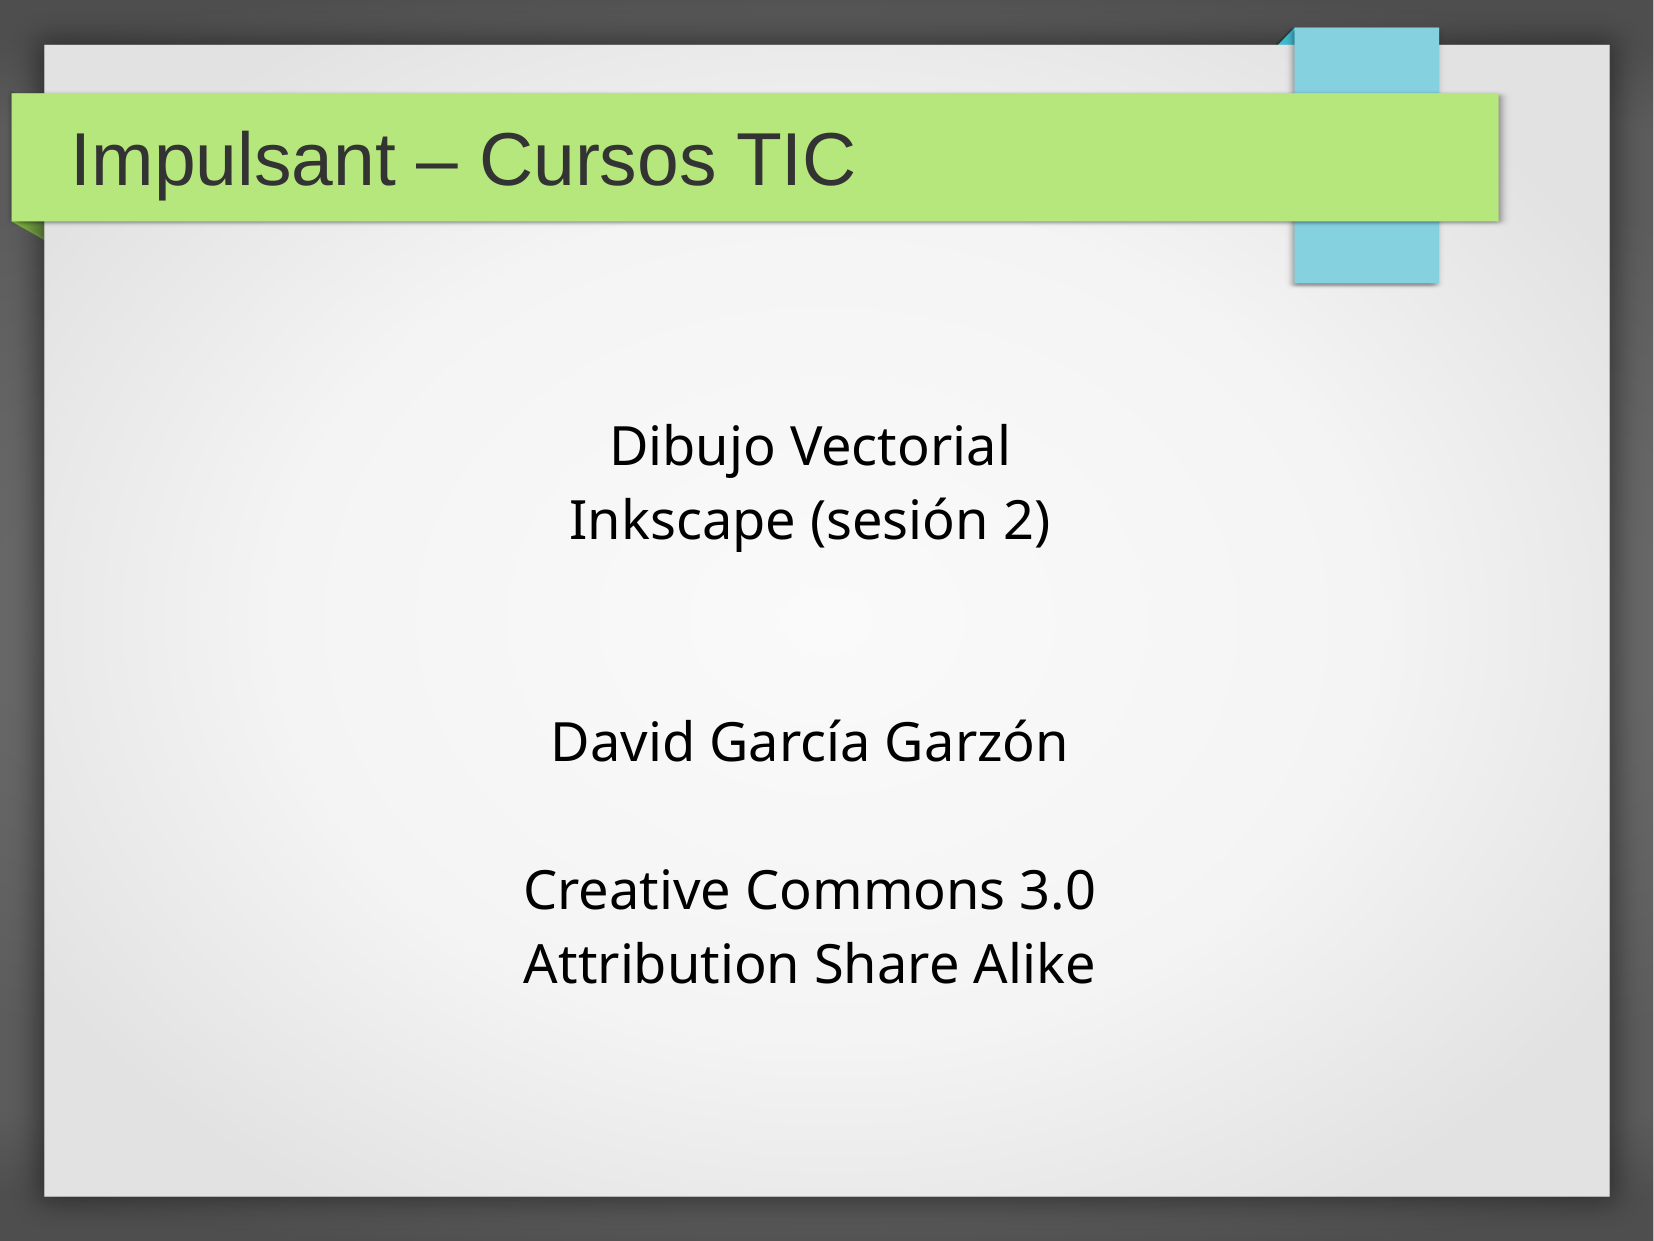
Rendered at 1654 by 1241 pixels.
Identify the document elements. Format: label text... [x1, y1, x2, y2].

subtitle Dibujo Vectorial Inkscape (sesión 2) David García Garzón Creative Commons 3.0 Attribution Share Alike [82, 343, 1538, 1063]
title Impulsant – Cursos TIC [70, 106, 1229, 213]
picture [0, 0, 1654, 1241]
